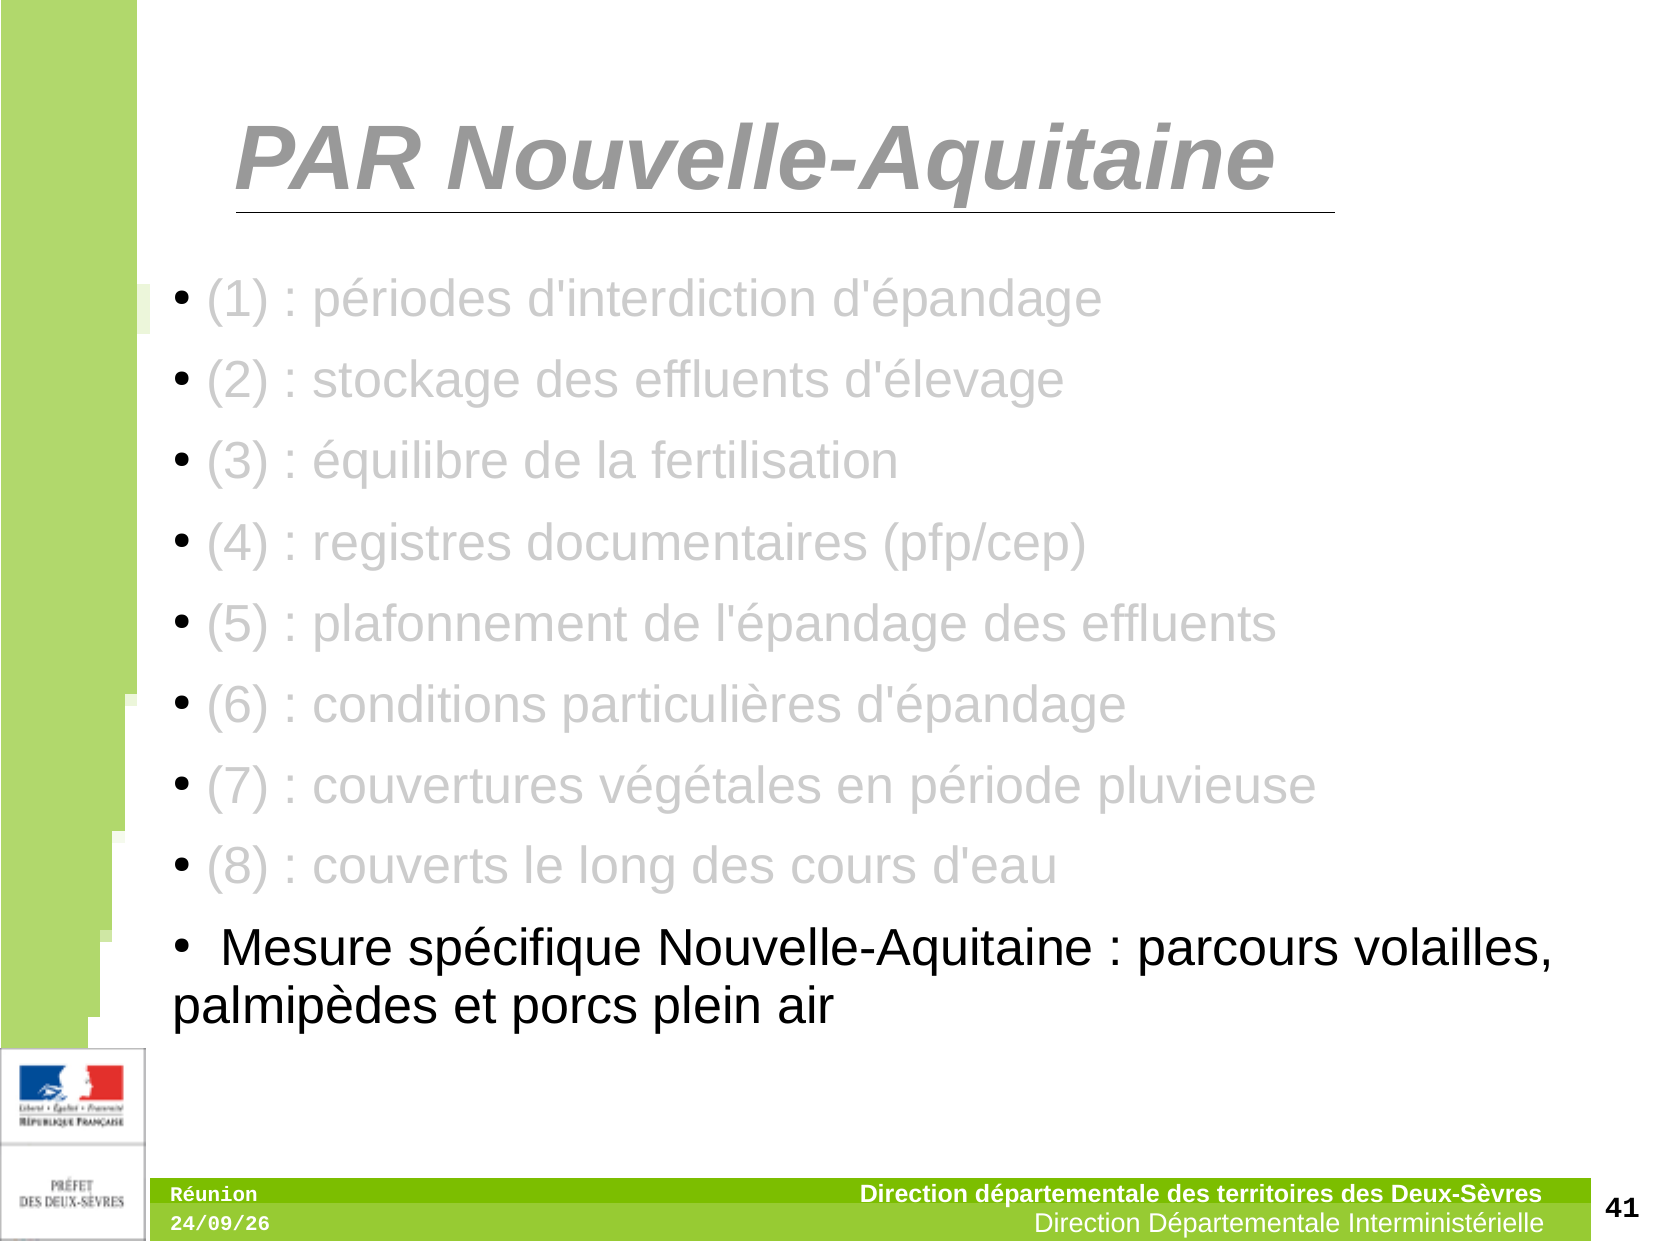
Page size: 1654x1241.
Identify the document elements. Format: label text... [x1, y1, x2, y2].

picture [0, 0, 1654, 1241]
text_box PAR Nouvelle-Aquitaine [234, 106, 1308, 210]
text_box (1) : périodes d'interdiction d'épandage (2) : stockage des effluents d'élevage (3) : équilibre de la fertilisation (4) : registres documentaires (pfp/cep) (5) : plafonnement de l'épandage des effluents (6) : conditions particulières d'épandage (7) : couvertures végétales en période pluvieuse (8) : couverts le long des cours d'eau Mesure spécifique Nouvelle-Aquitaine : parcours volailles, palmipèdes et porcs plein air [158, 262, 1604, 1057]
